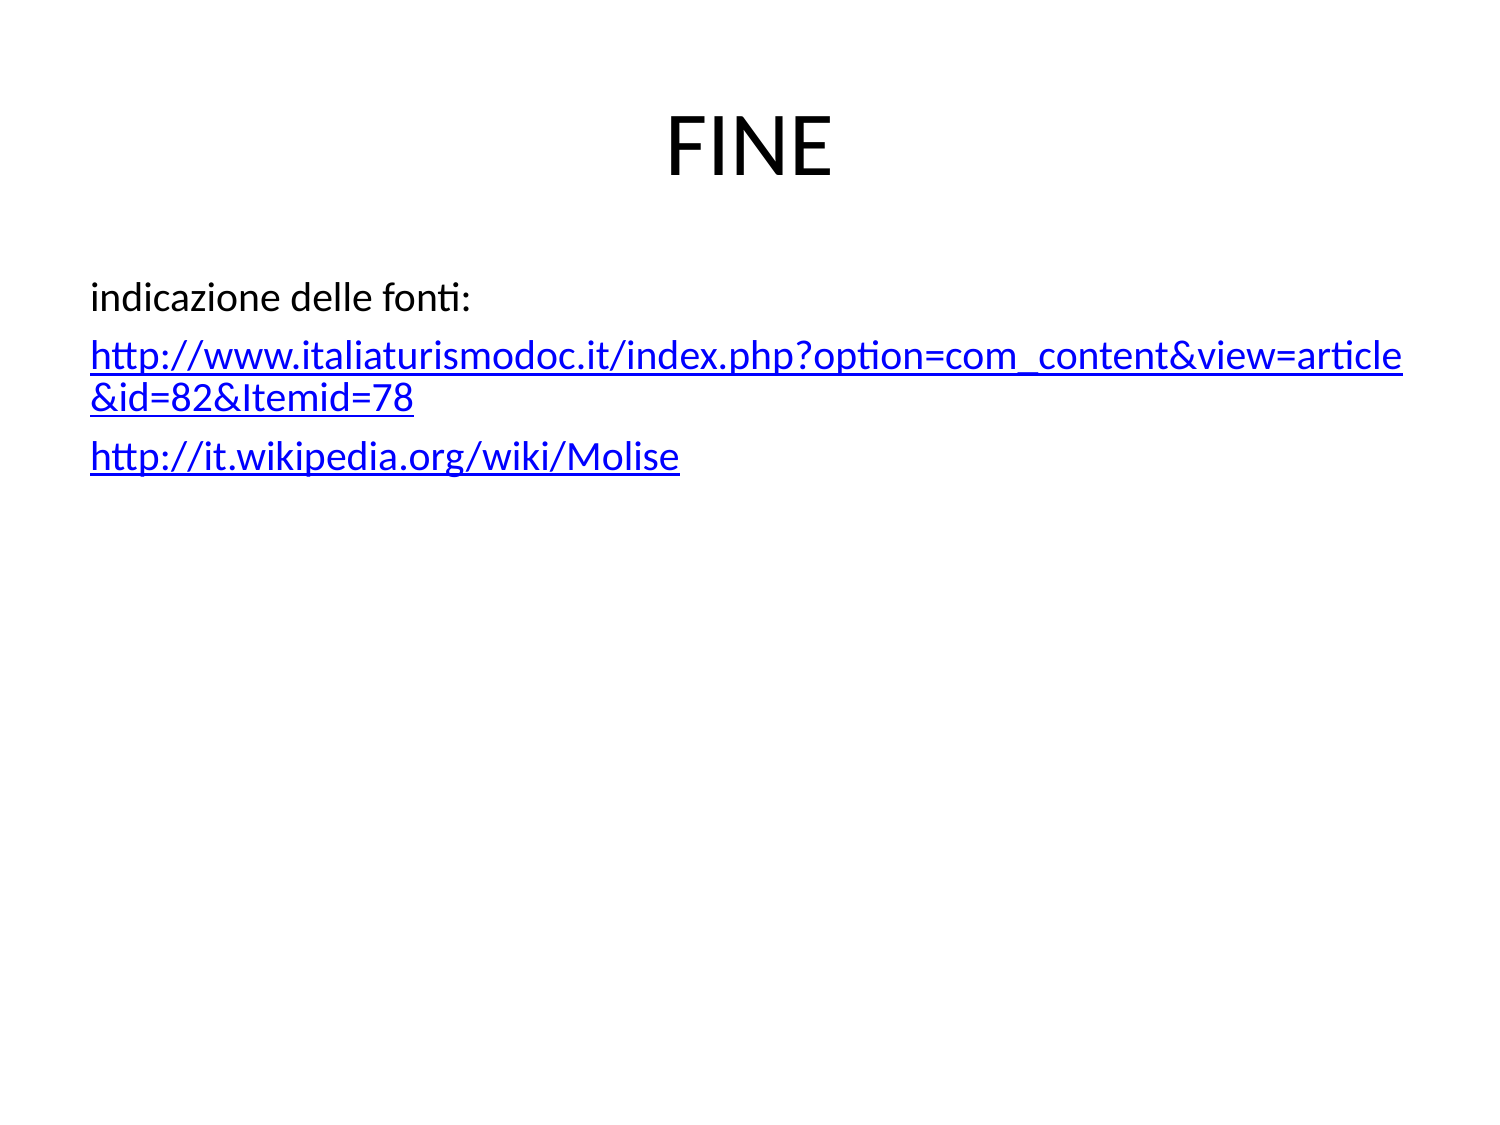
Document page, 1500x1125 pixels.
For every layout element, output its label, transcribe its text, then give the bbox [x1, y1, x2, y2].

title FINE [75, 45, 1425, 233]
list indicazione delle fonti: http://www.italiaturismodoc.it/index.php?option=com_content&view=article&id=82&Itemid=78 http://it.wikipedia.org/wiki/Molise [75, 262, 1425, 1005]
